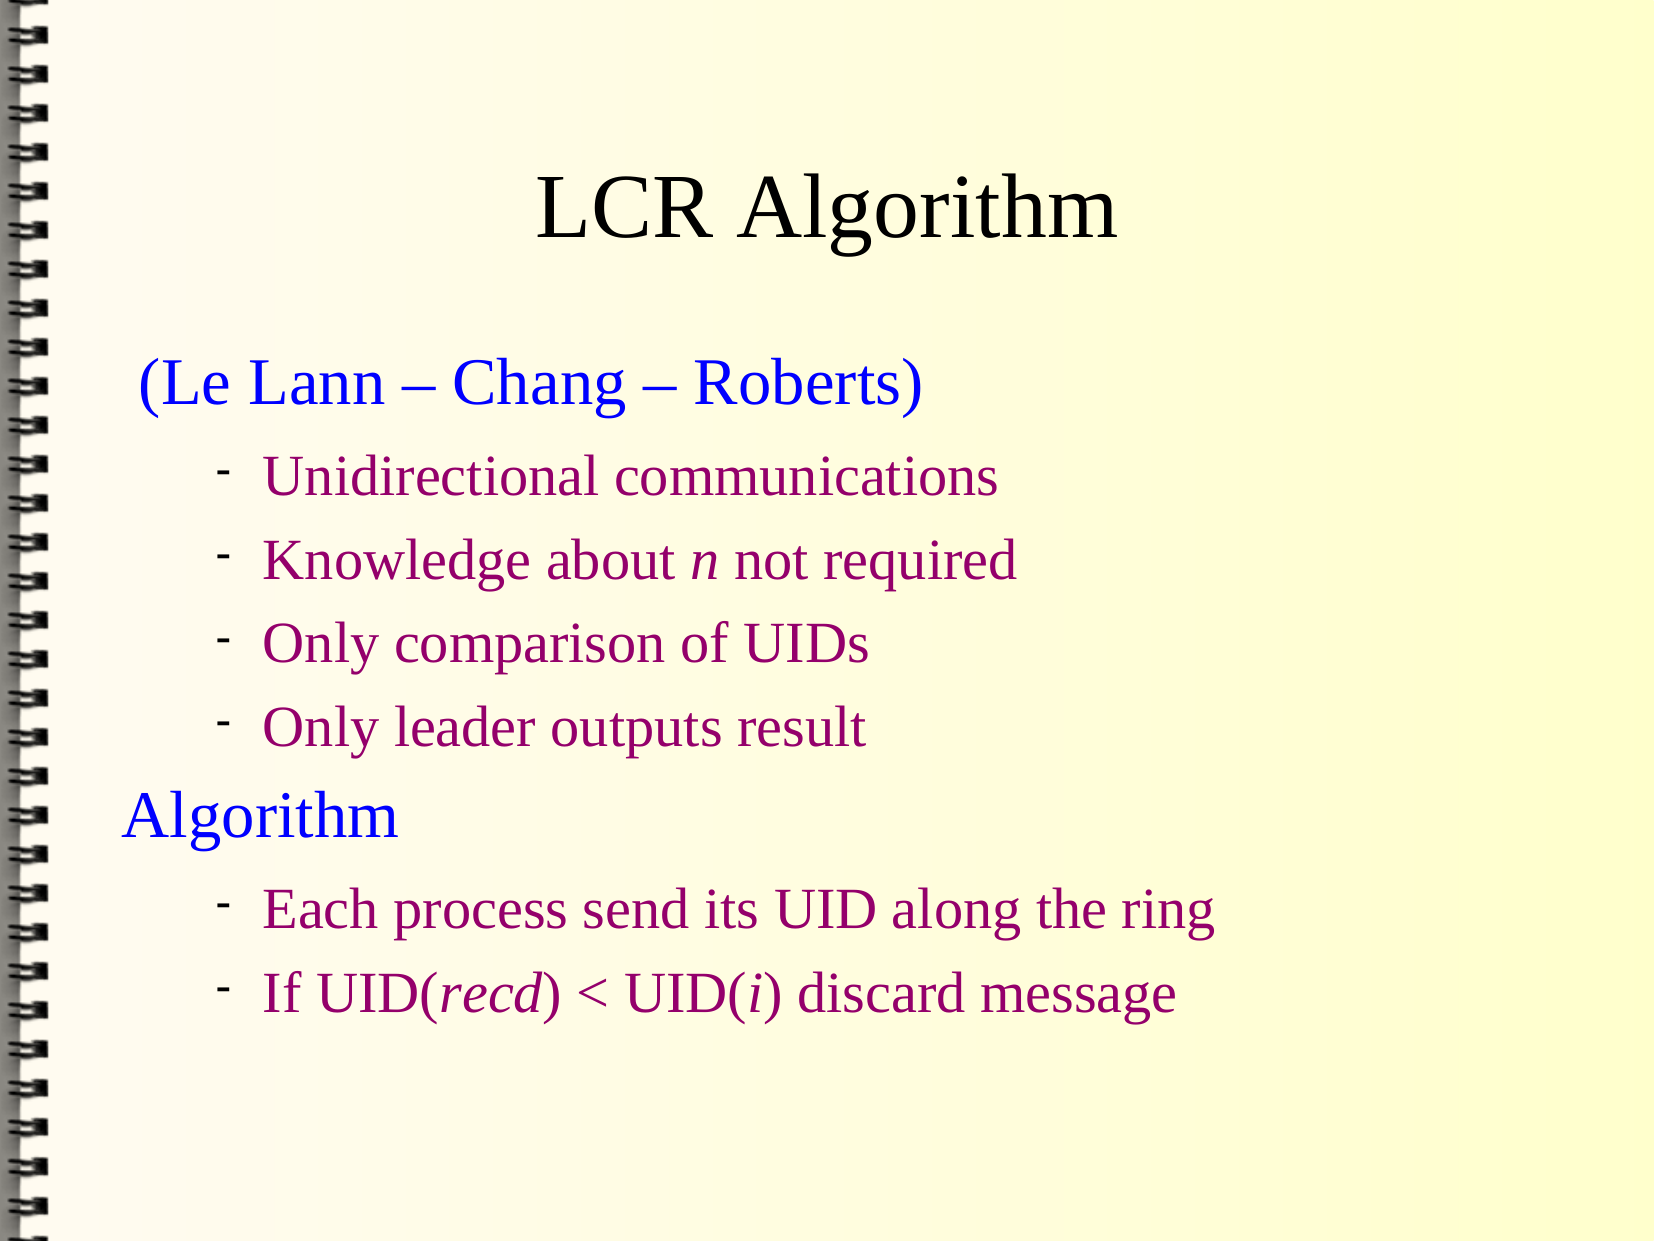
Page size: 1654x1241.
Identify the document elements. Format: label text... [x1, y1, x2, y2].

title LCR Algorithm [121, 102, 1534, 310]
picture [0, 0, 1654, 1241]
list (Le Lann – Chang – Roberts) Unidirectional communications Knowledge about n not required Only comparison of UIDs Only leader outputs result Algorithm Each process send its UID along the ring If UID(recd) < UID(i) discard message [121, 344, 1534, 1112]
